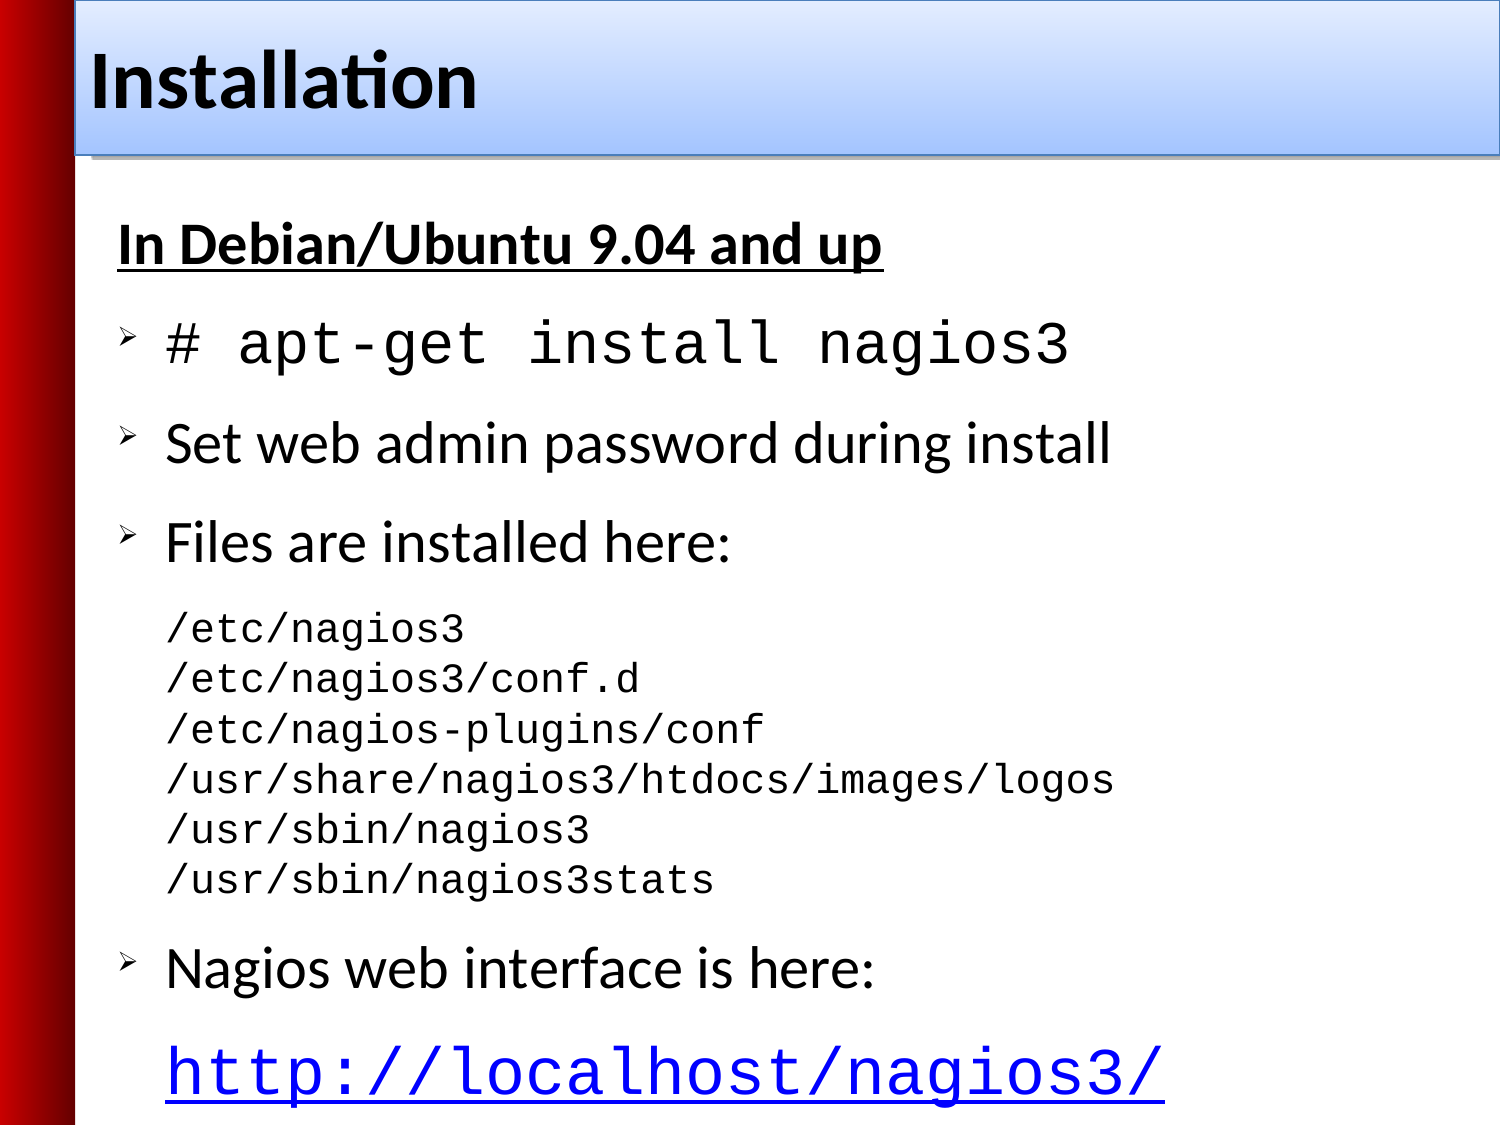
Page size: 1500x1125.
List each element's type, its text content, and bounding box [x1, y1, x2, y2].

text_box In Debian/Ubuntu 9.04 and up # apt-get install nagios3 Set web admin password during install Files are installed here: /etc/nagios3 /etc/nagios3/conf.d /etc/nagios-plugins/conf /usr/share/nagios3/htdocs/images/logos /usr/sbin/nagios3 /usr/sbin/nagios3stats Nagios web interface is here: http://localhost/nagios3/ [87, 200, 1438, 1088]
text_box Installation [75, 0, 1500, 156]
